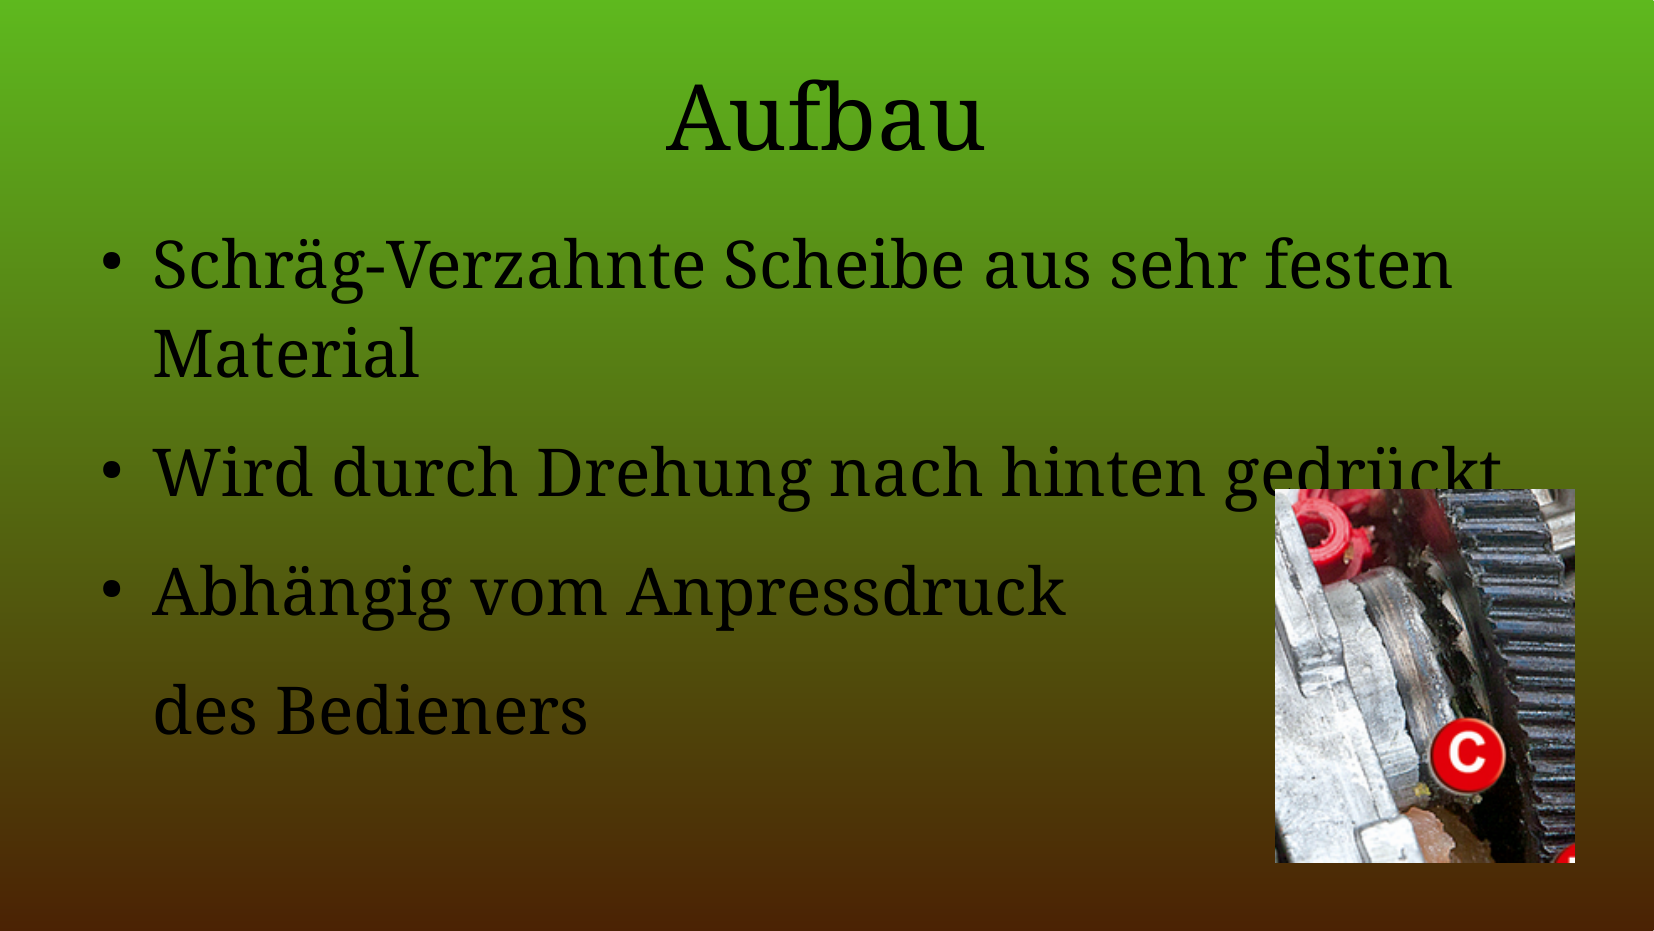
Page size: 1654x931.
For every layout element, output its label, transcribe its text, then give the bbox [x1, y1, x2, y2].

title Aufbau [82, 37, 1571, 193]
picture [1275, 489, 1575, 863]
list Schräg-Verzahnte Scheibe aus sehr festen Material Wird durch Drehung nach hinten gedrückt Abhängig vom Anpressdruck des Bedieners [82, 217, 1571, 758]
